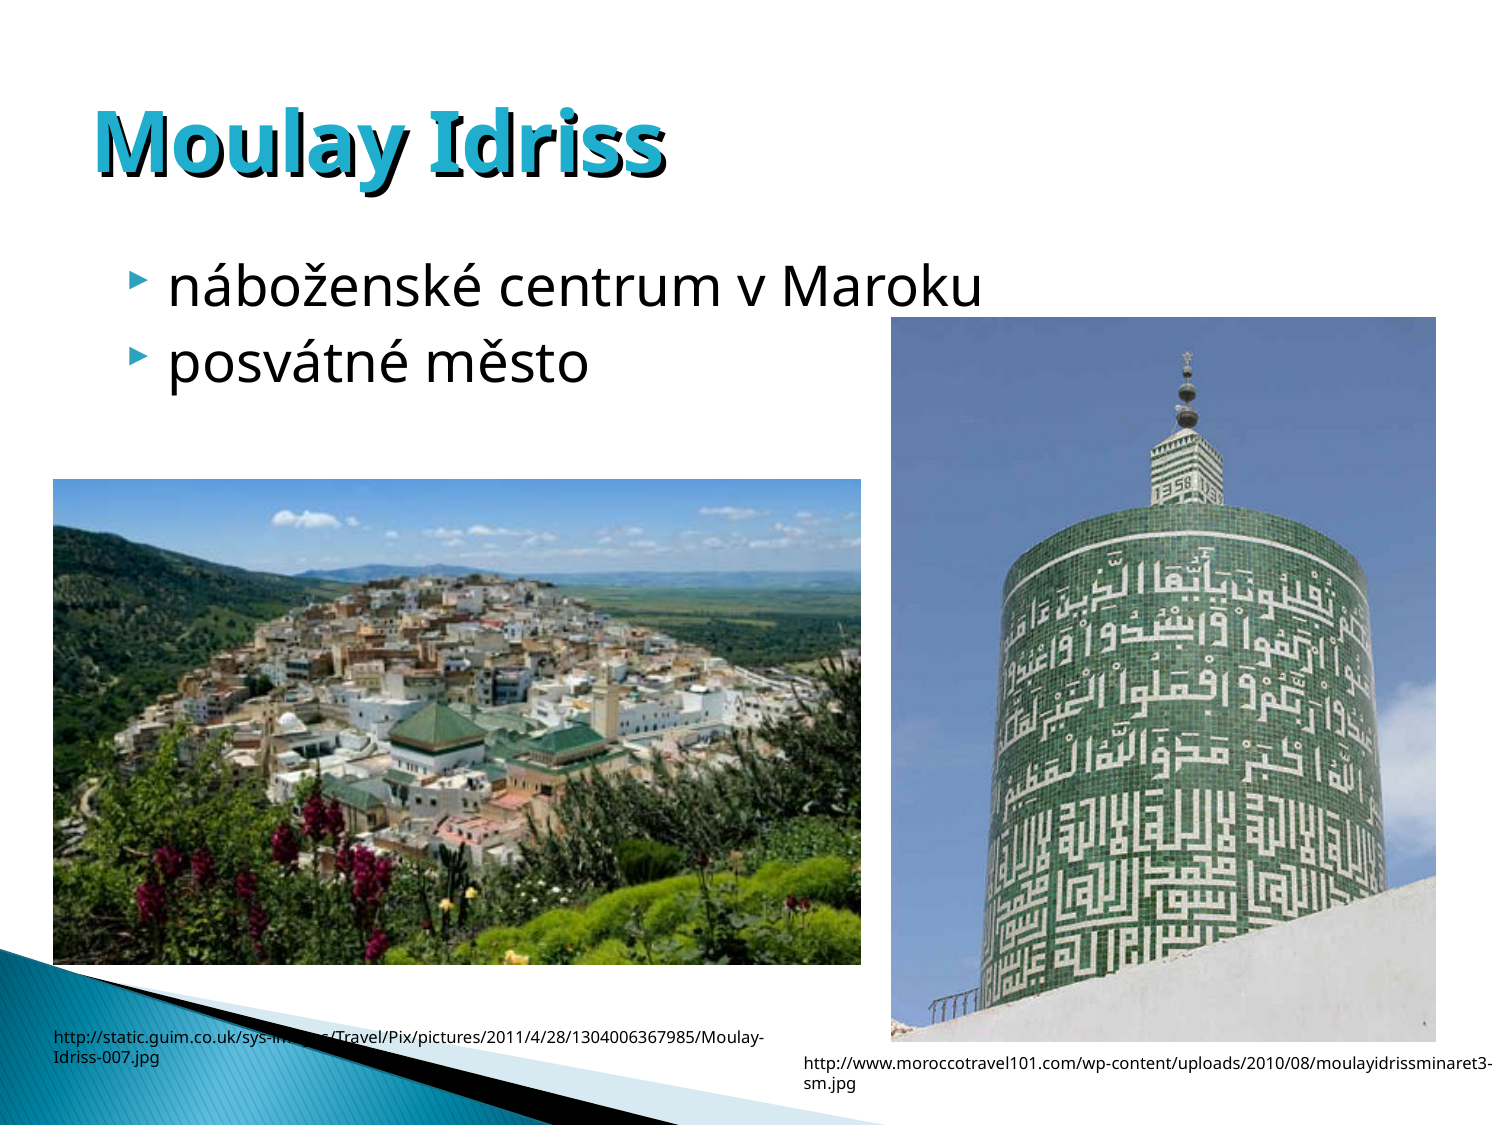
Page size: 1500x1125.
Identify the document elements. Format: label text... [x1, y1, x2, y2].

list náboženské centrum v Maroku posvátné město [75, 243, 1426, 986]
title Moulay Idriss [75, 45, 1426, 233]
picture [891, 317, 1436, 1042]
picture [53, 479, 861, 965]
text_box http://www.moroccotravel101.com/wp-content/uploads/2010/08/moulayidrissminaret3-sm.jpg [788, 1045, 1500, 1100]
text_box http://static.guim.co.uk/sys-images/Travel/Pix/pictures/2011/4/28/1304006367985/Moulay-Idriss-007.jpg [38, 1019, 789, 1074]
